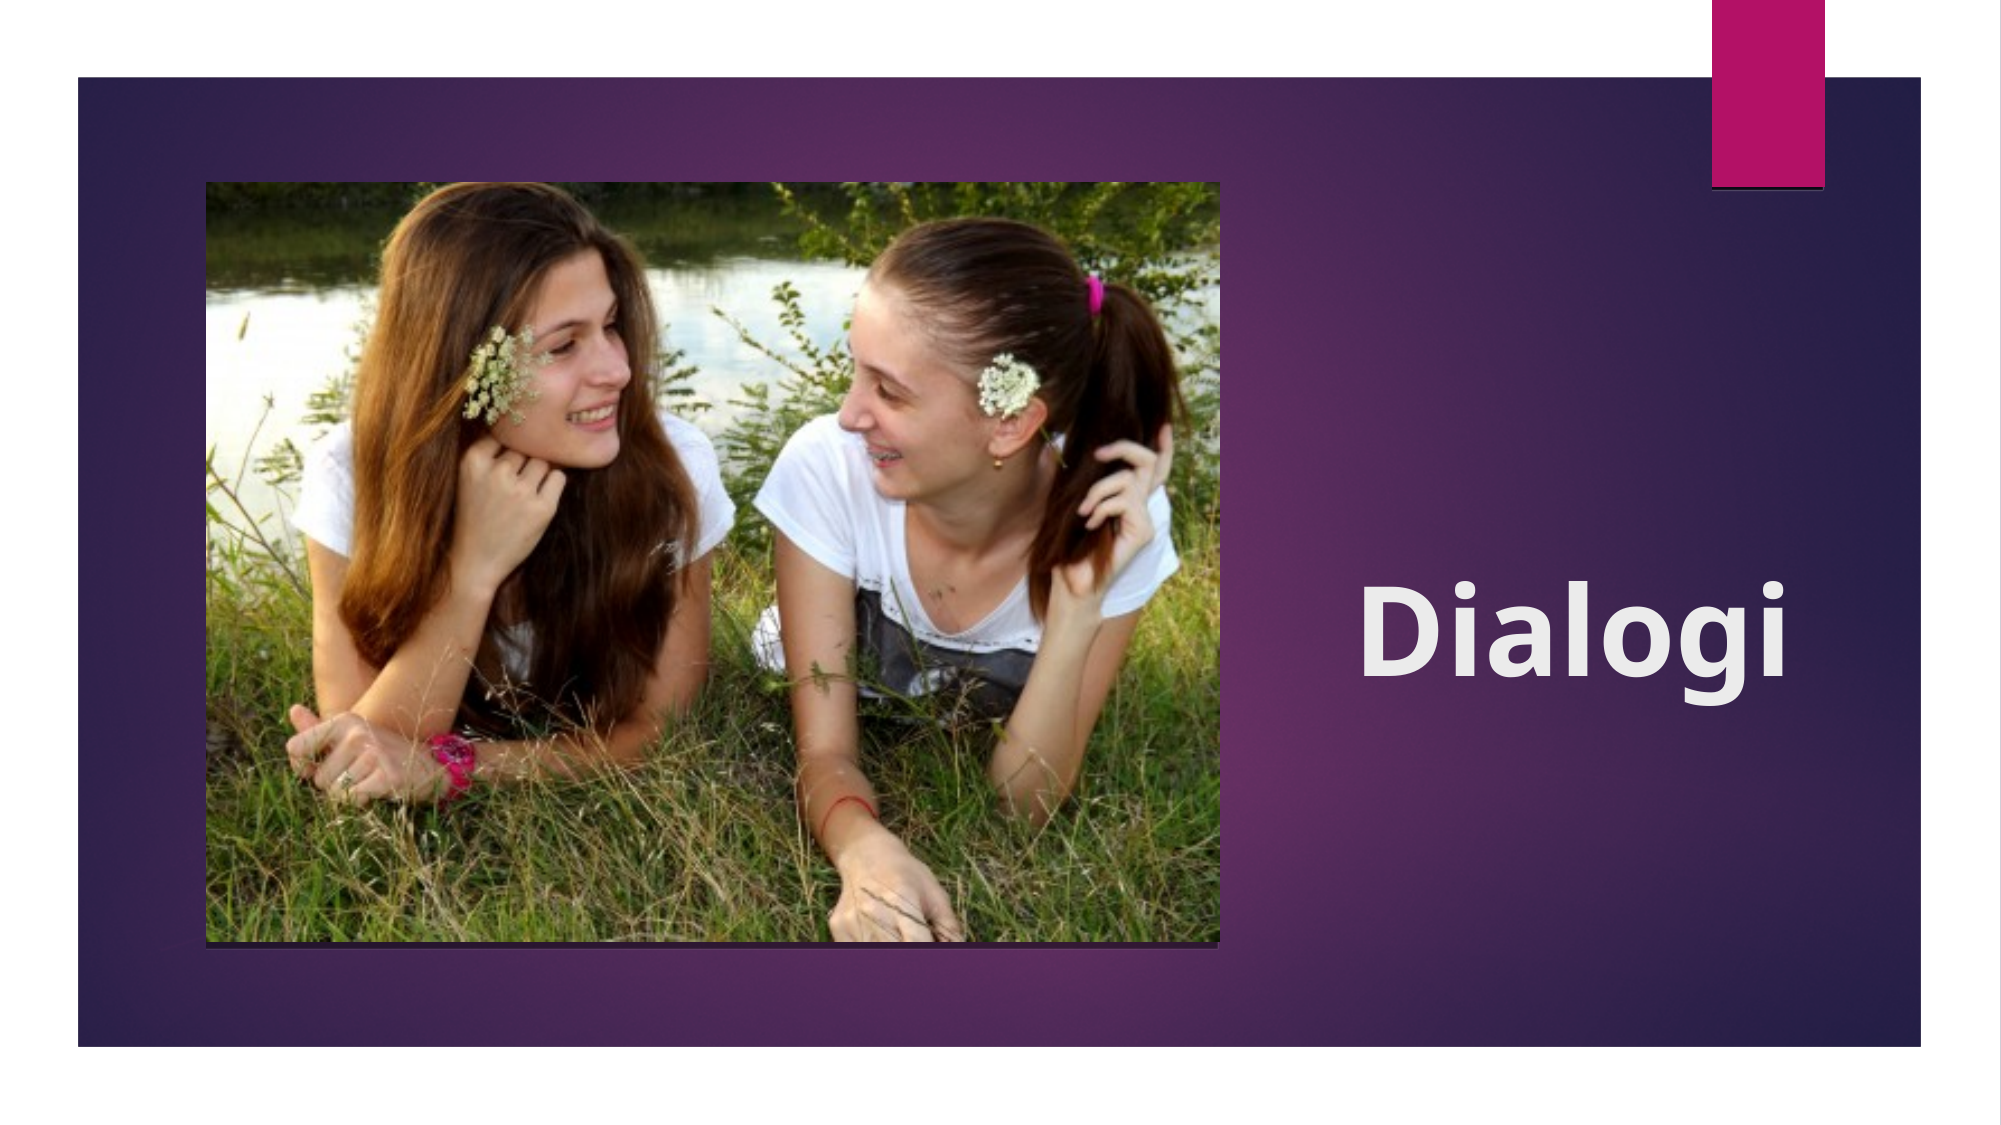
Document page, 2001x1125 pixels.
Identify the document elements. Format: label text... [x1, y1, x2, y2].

text_box [0, 0, 2000, 1125]
picture [206, 182, 1220, 942]
title Dialogi [1338, 182, 1894, 722]
